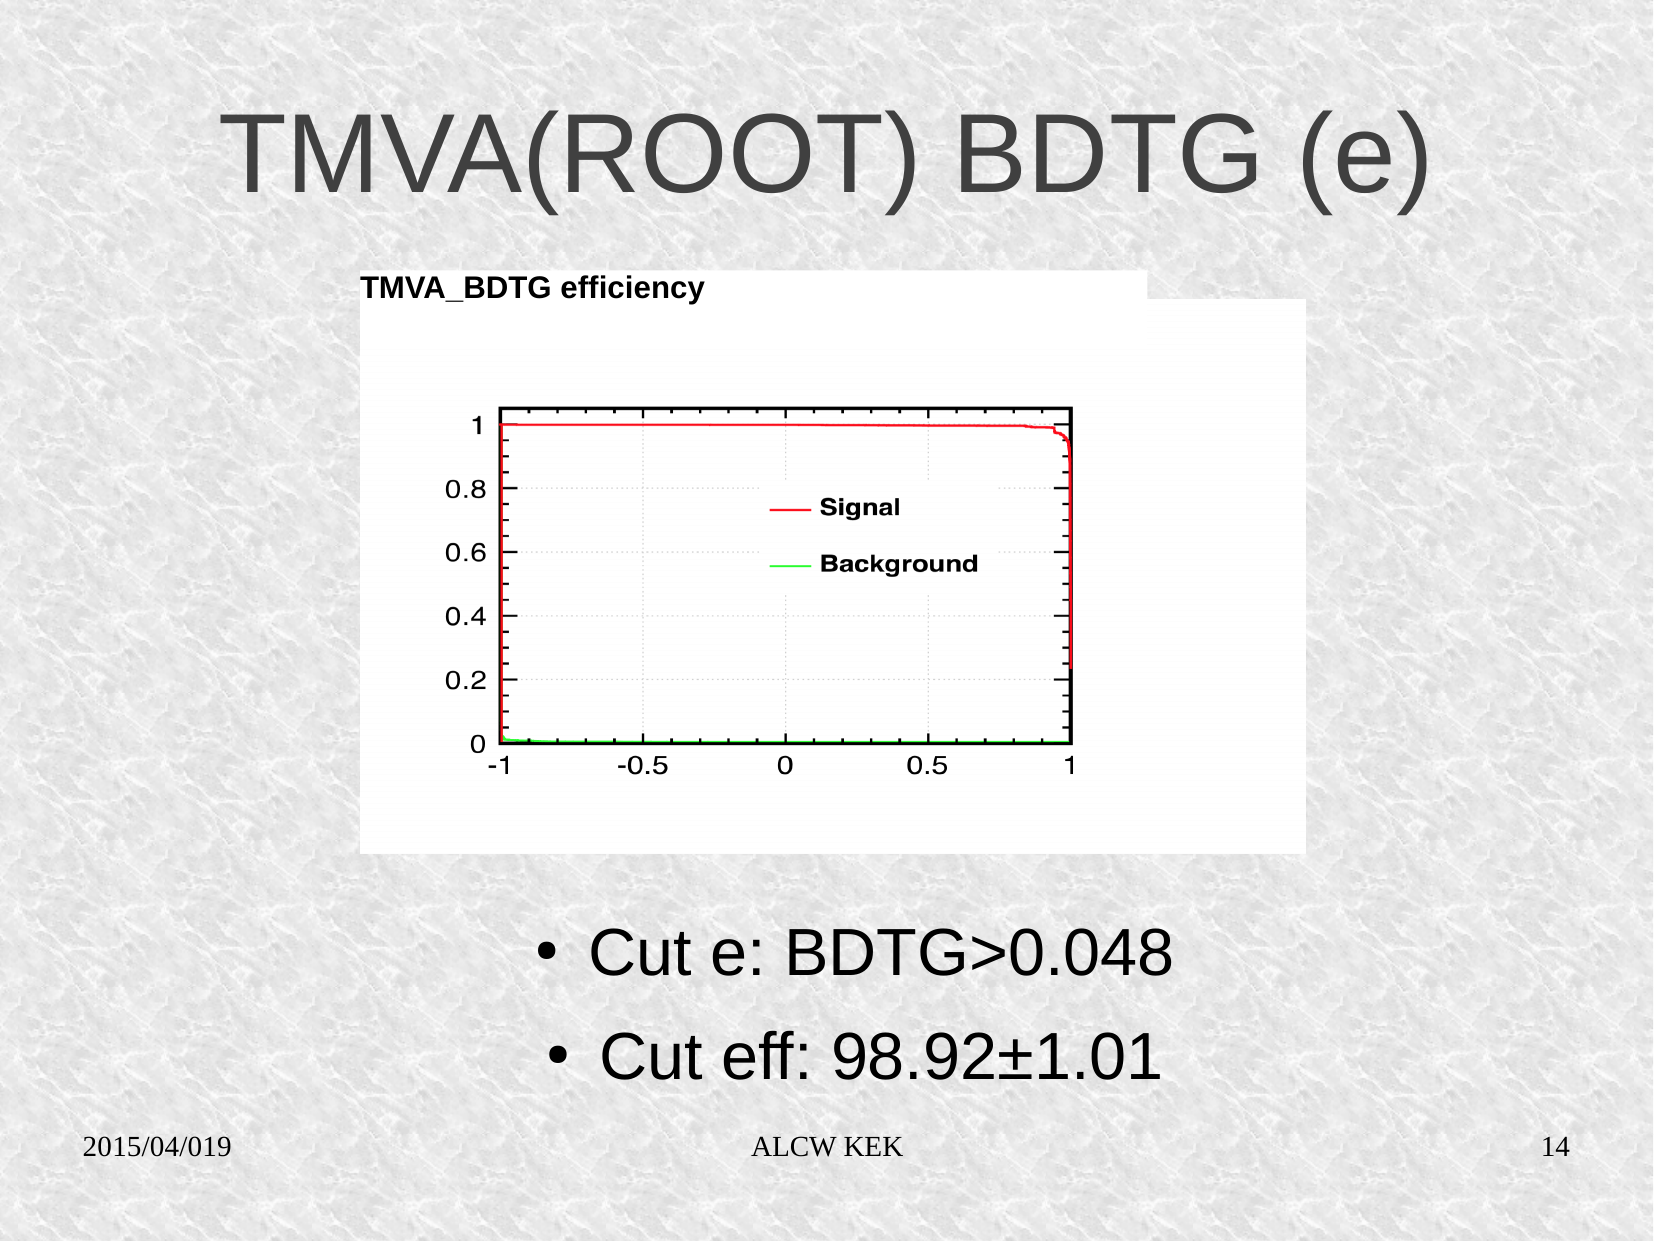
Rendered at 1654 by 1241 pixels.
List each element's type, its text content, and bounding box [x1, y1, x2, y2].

list Cut e: BDTG>0.048 Cut eff: 98.92±1.01 [102, 915, 1591, 1105]
picture [0, 0, 1654, 1241]
title TMVA(ROOT) BDTG (e) [82, 49, 1571, 257]
list TMVA_BDTG efficiency [360, 270, 1148, 346]
